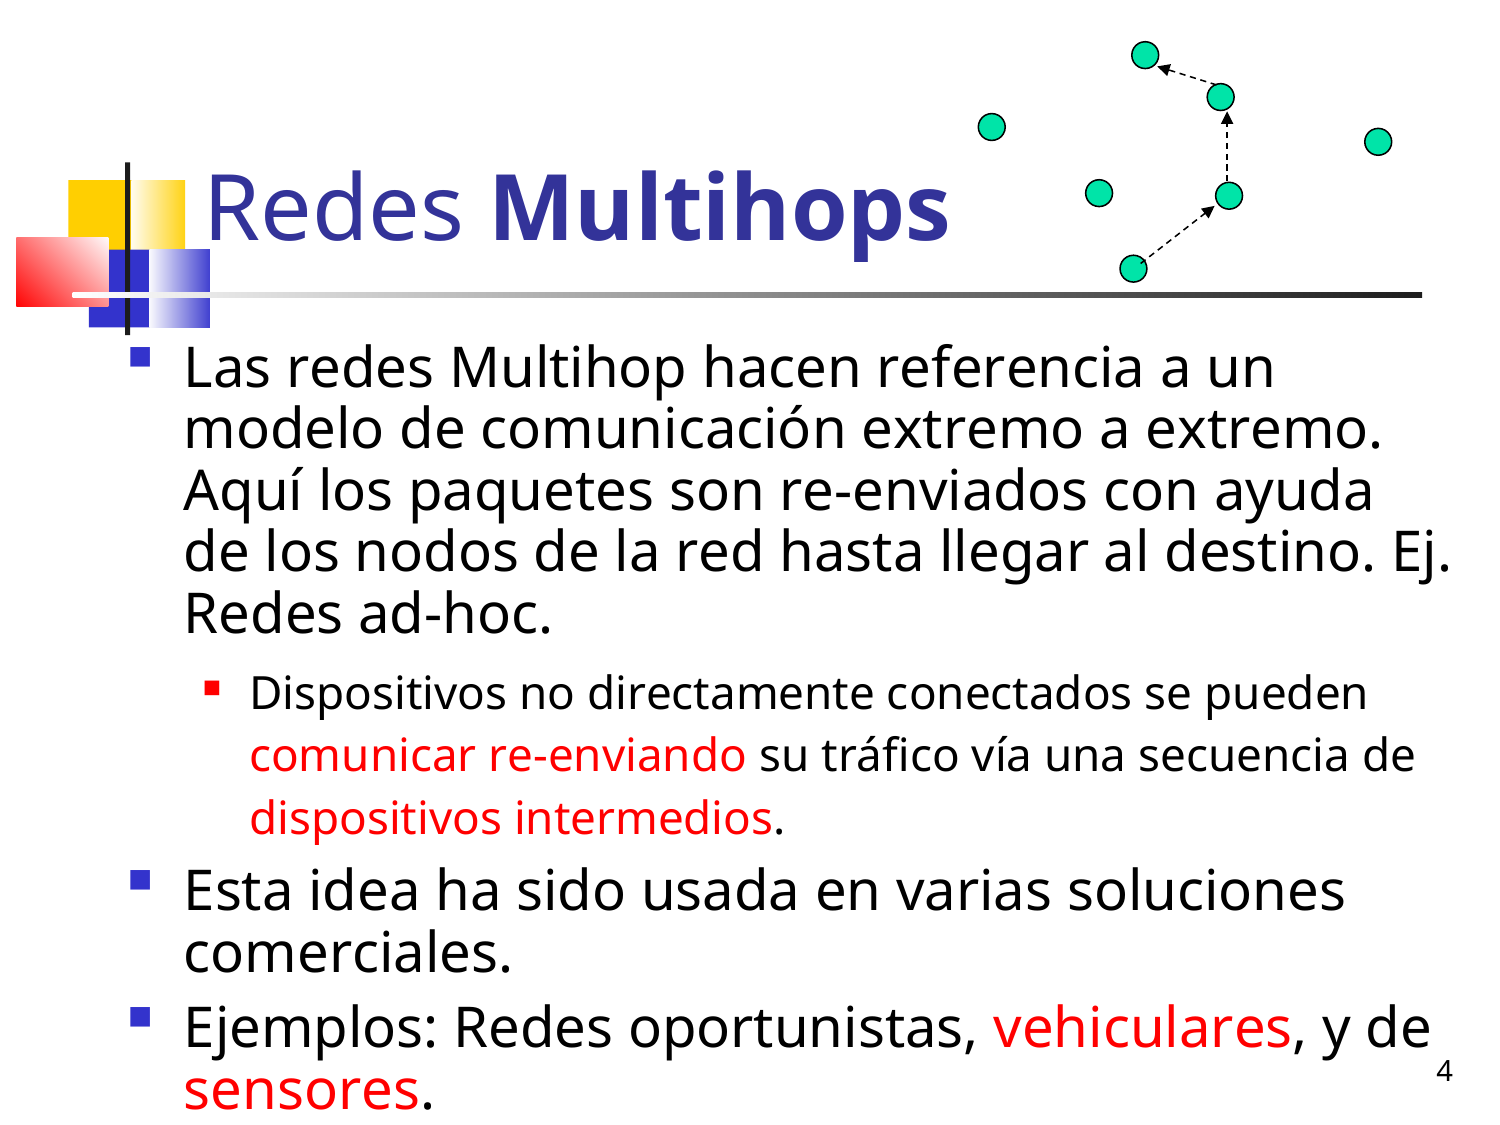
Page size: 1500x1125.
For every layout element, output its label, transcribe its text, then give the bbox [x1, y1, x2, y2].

list Las redes Multihop hacen referencia a un modelo de comunicación extremo a extremo. Aquí los paquetes son re-enviados con ayuda de los nodos de la red hasta llegar al destino. Ej. Redes ad-hoc. Dispositivos no directamente conectados se pueden comunicar re-enviando su tráfico vía una secuencia de dispositivos intermedios. Esta idea ha sido usada en varias soluciones comerciales. Ejemplos: Redes oportunistas, vehiculares, y de sensores. [112, 331, 1469, 1034]
title Redes Multihops [188, 20, 1280, 276]
text_box <number> [1155, 1034, 1468, 1100]
